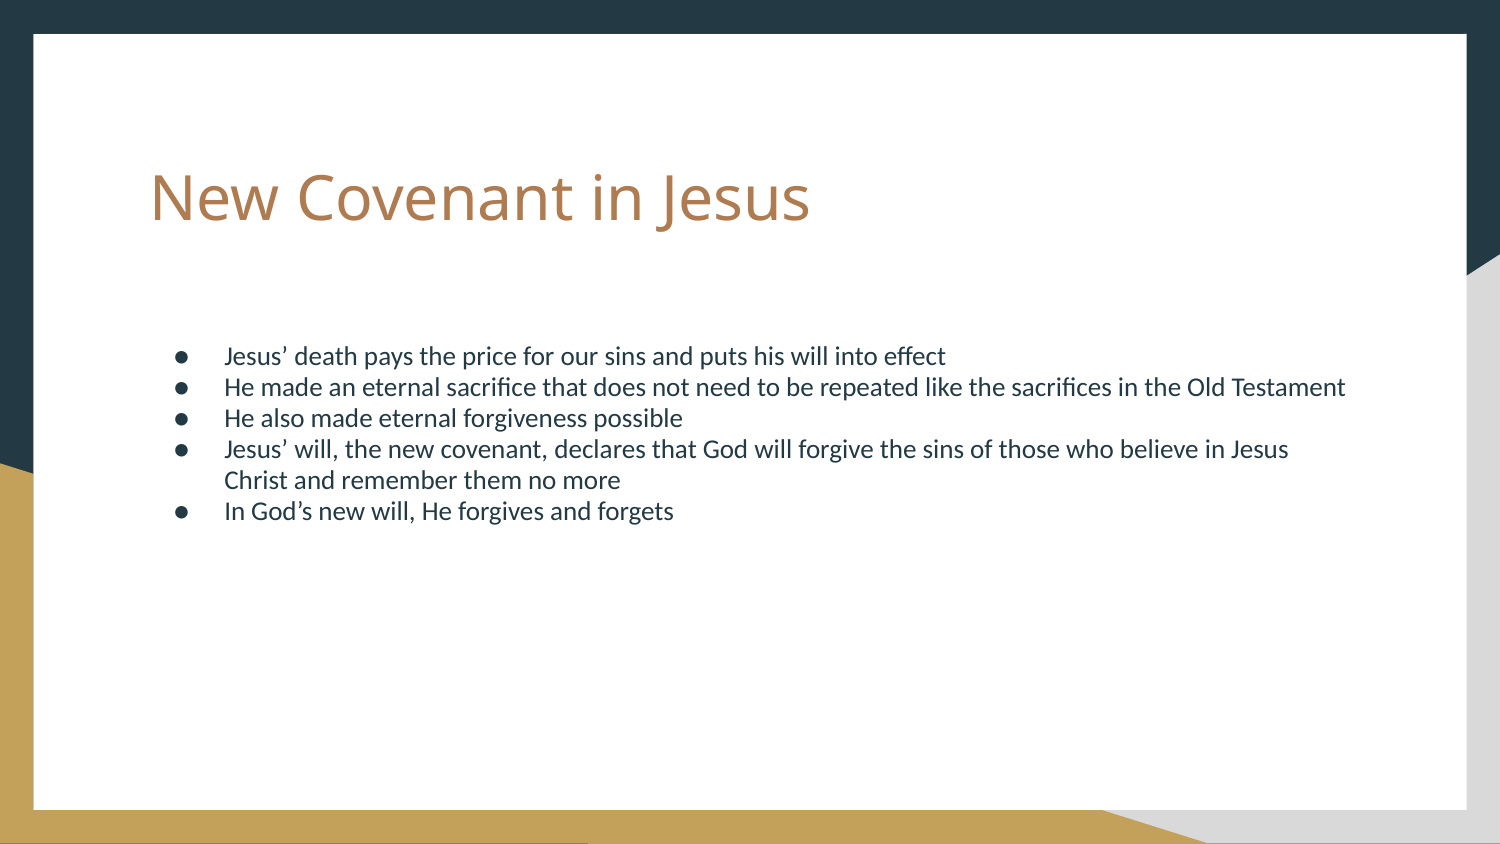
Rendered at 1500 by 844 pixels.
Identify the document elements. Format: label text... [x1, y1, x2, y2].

list Jesus’ death pays the price for our sins and puts his will into effect He made an eternal sacrifice that does not need to be repeated like the sacrifices in the Old Testament He also made eternal forgiveness possible Jesus’ will, the new covenant, declares that God will forgive the sins of those who believe in Jesus Christ and remember them no more In God’s new will, He forgives and forgets [134, 326, 1366, 729]
title New Covenant in Jesus [134, 138, 1366, 296]
